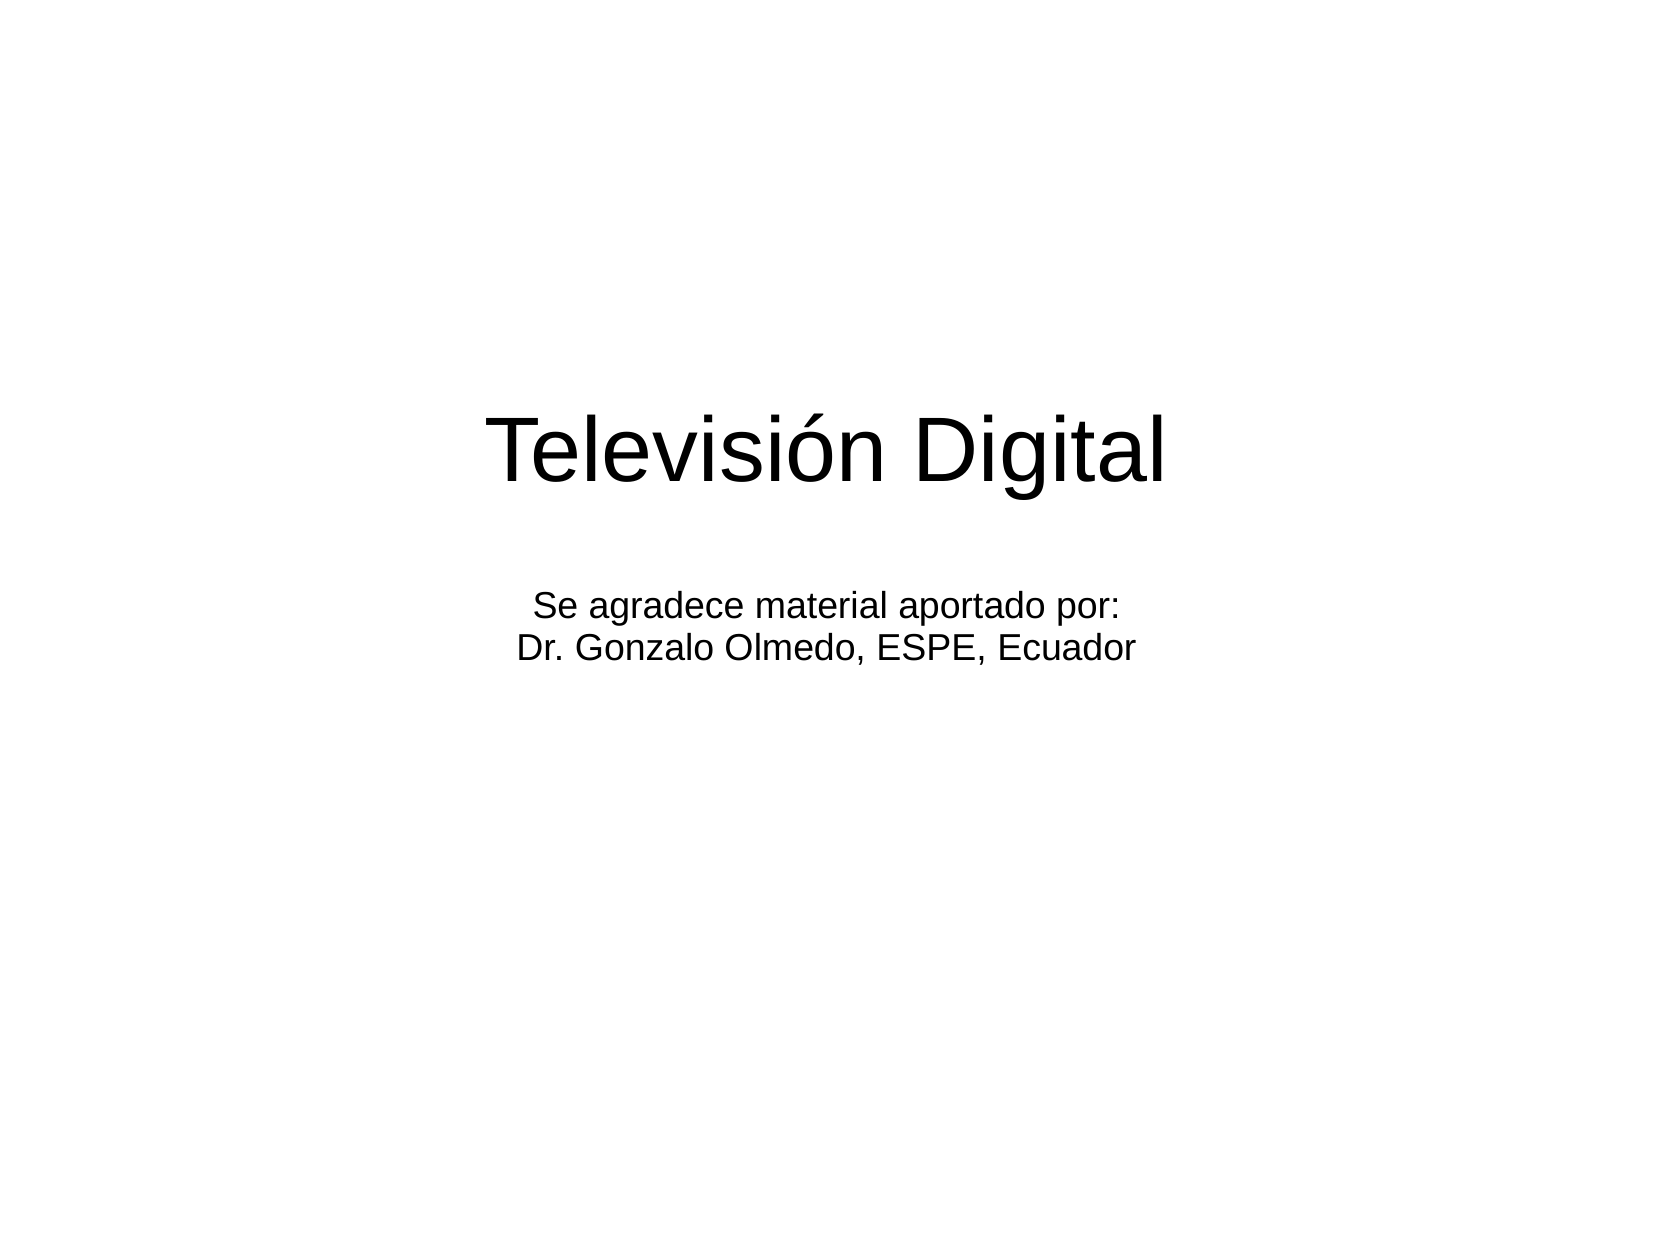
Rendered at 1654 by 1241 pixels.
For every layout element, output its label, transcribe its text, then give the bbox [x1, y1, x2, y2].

subtitle Televisión Digital Se agradece material aportado por: Dr. Gonzalo Olmedo, ESPE, Ecuador [82, 49, 1571, 1121]
